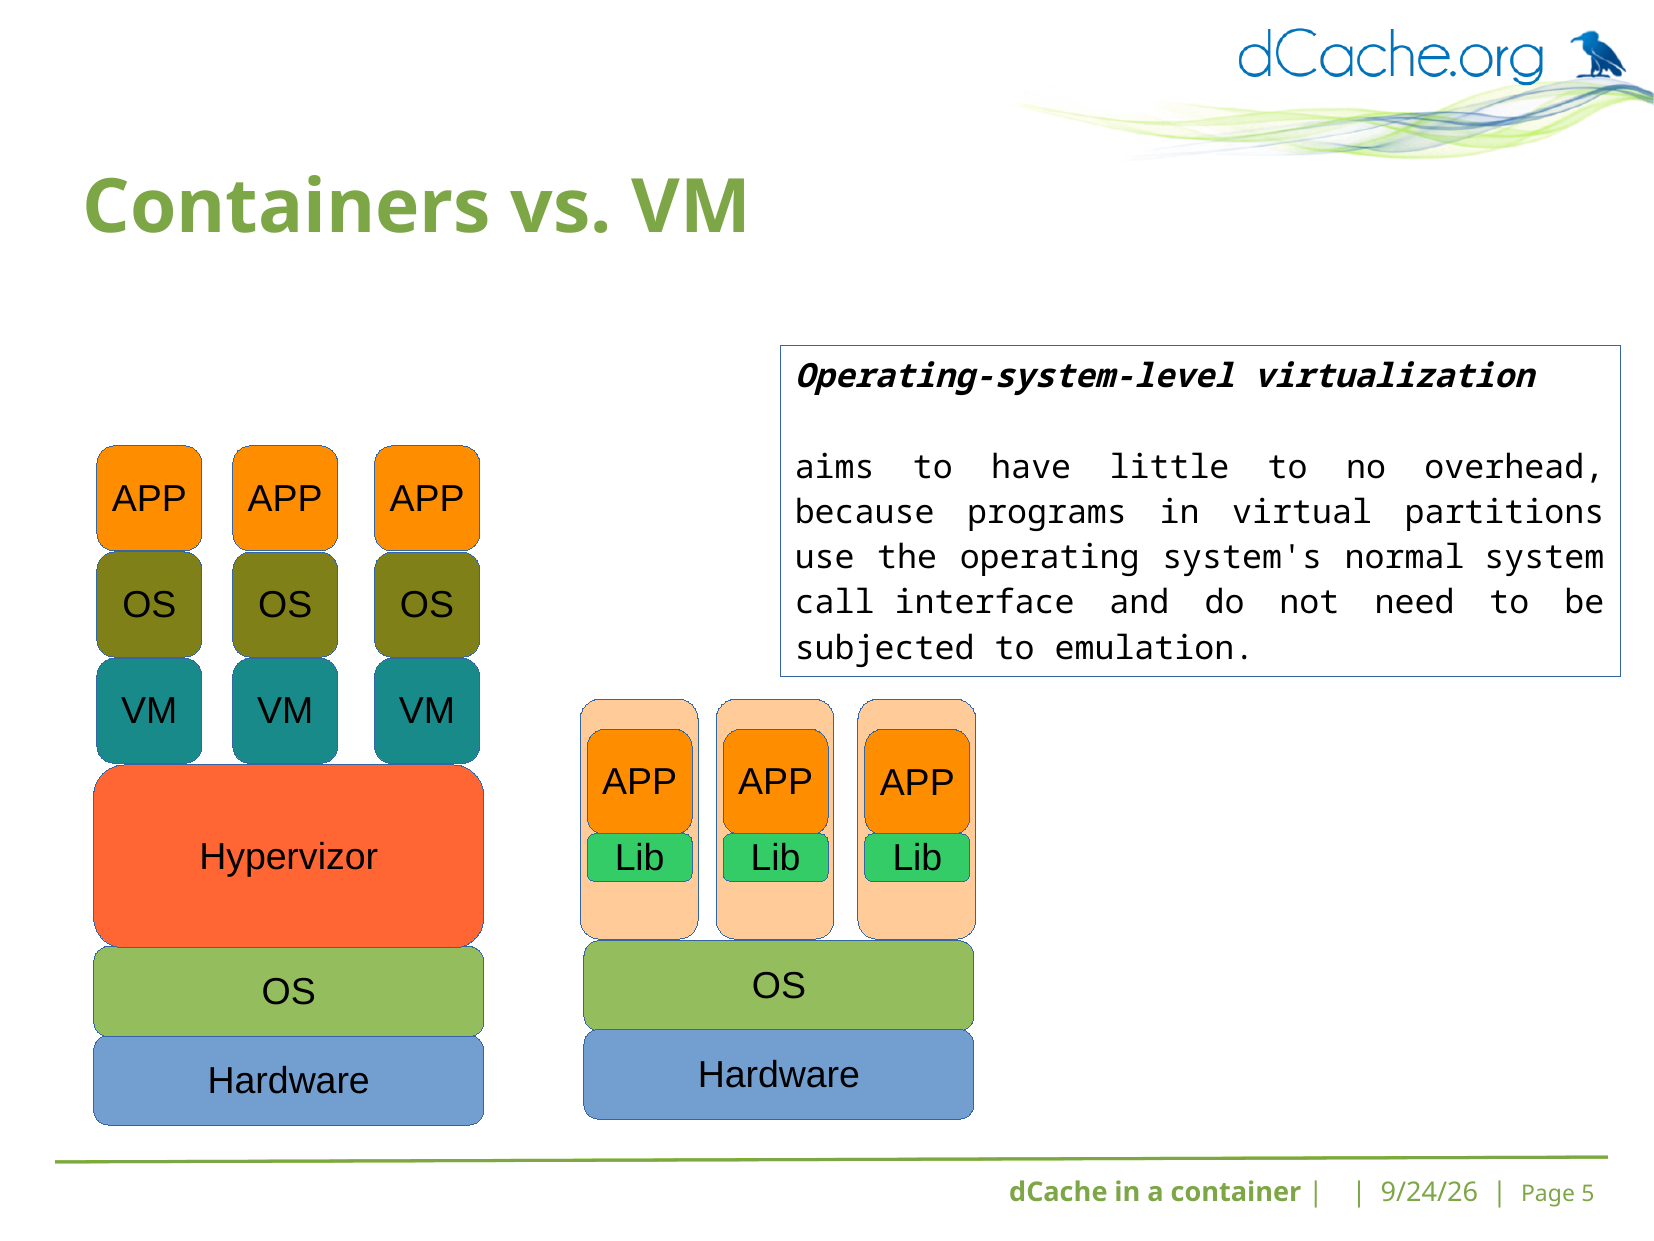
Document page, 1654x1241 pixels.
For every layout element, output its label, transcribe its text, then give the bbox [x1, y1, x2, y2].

text_box Operating-system-level virtualization aims to have little to no overhead, because programs in virtual partitions use the operating system's normal system call interface and do not need to be subjected to emulation. [780, 345, 1621, 633]
text_box VM [232, 658, 338, 764]
text_box OS [96, 551, 202, 658]
text_box APP [587, 729, 693, 833]
text_box VM [96, 658, 202, 764]
text_box OS [232, 552, 338, 658]
text_box Lib [587, 833, 693, 882]
text_box Hypervizor [93, 764, 484, 948]
text_box OS [374, 552, 480, 658]
text_box VM [374, 658, 480, 764]
text_box APP [864, 729, 970, 833]
text_box OS [583, 940, 974, 1030]
text_box OS [93, 946, 484, 1037]
text_box Hardware [93, 1036, 484, 1126]
text_box [580, 699, 699, 940]
text_box Lib [864, 833, 970, 882]
text_box APP [723, 729, 829, 833]
text_box Lib [723, 833, 829, 882]
title Containers vs. VM [82, 155, 1605, 252]
text_box Hardware [583, 1029, 974, 1120]
text_box APP [96, 445, 202, 551]
text_box [716, 699, 834, 940]
text_box APP [232, 445, 338, 551]
text_box [857, 699, 976, 940]
text_box APP [374, 445, 480, 551]
picture [956, 16, 1654, 169]
